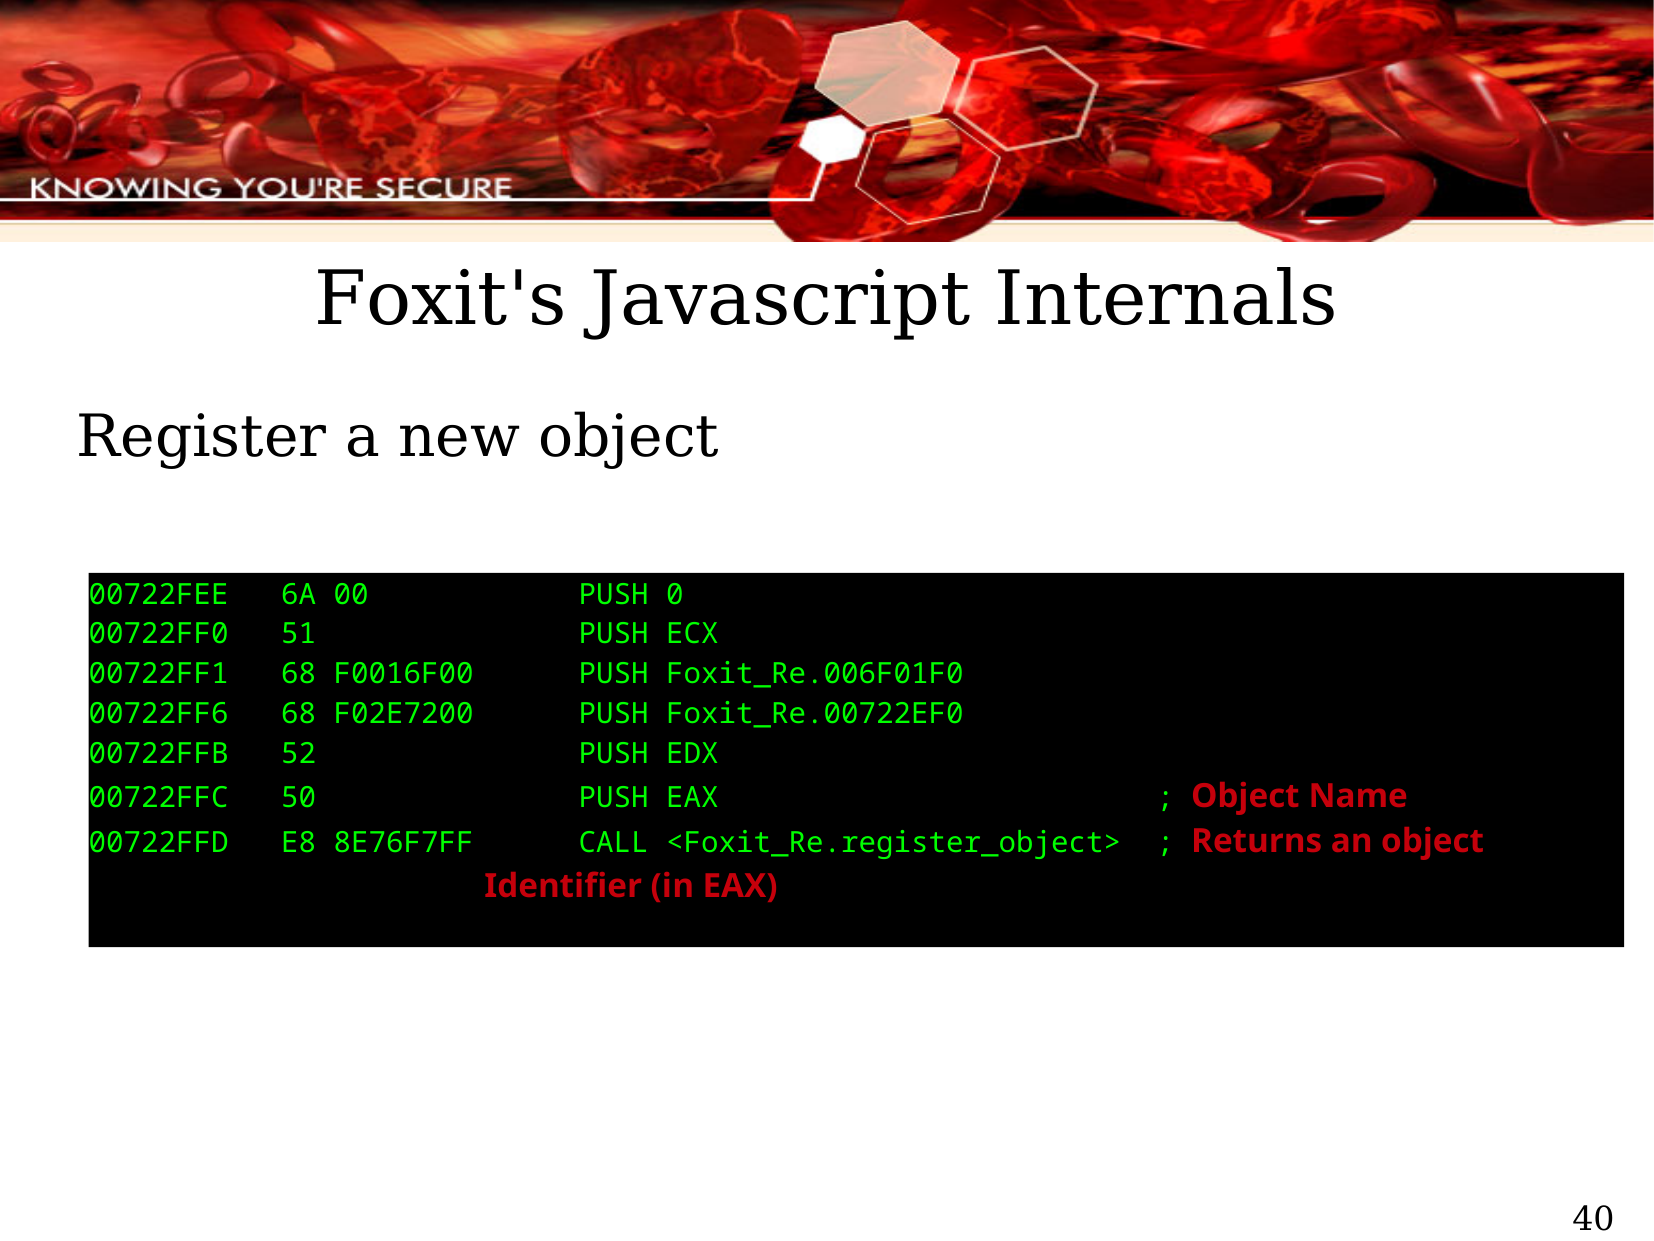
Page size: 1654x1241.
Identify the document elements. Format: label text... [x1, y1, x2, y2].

title Foxit's Javascript Internals [0, 195, 1654, 403]
text_box 00722FEE 6A 00 PUSH 0 00722FF0 51 PUSH ECX 00722FF1 68 F0016F00 PUSH Foxit_Re.006F01F0 00722FF6 68 F02E7200 PUSH Foxit_Re.00722EF0 00722FFB 52 PUSH EDX 00722FFC 50 PUSH EAX ; Object Name 00722FFD E8 8E76F7FF CALL <Foxit_Re.register_object> ; Returns an object Identifier (in EAX) [88, 572, 1625, 933]
list Register a new object [59, 402, 1595, 497]
picture [0, 0, 1654, 195]
